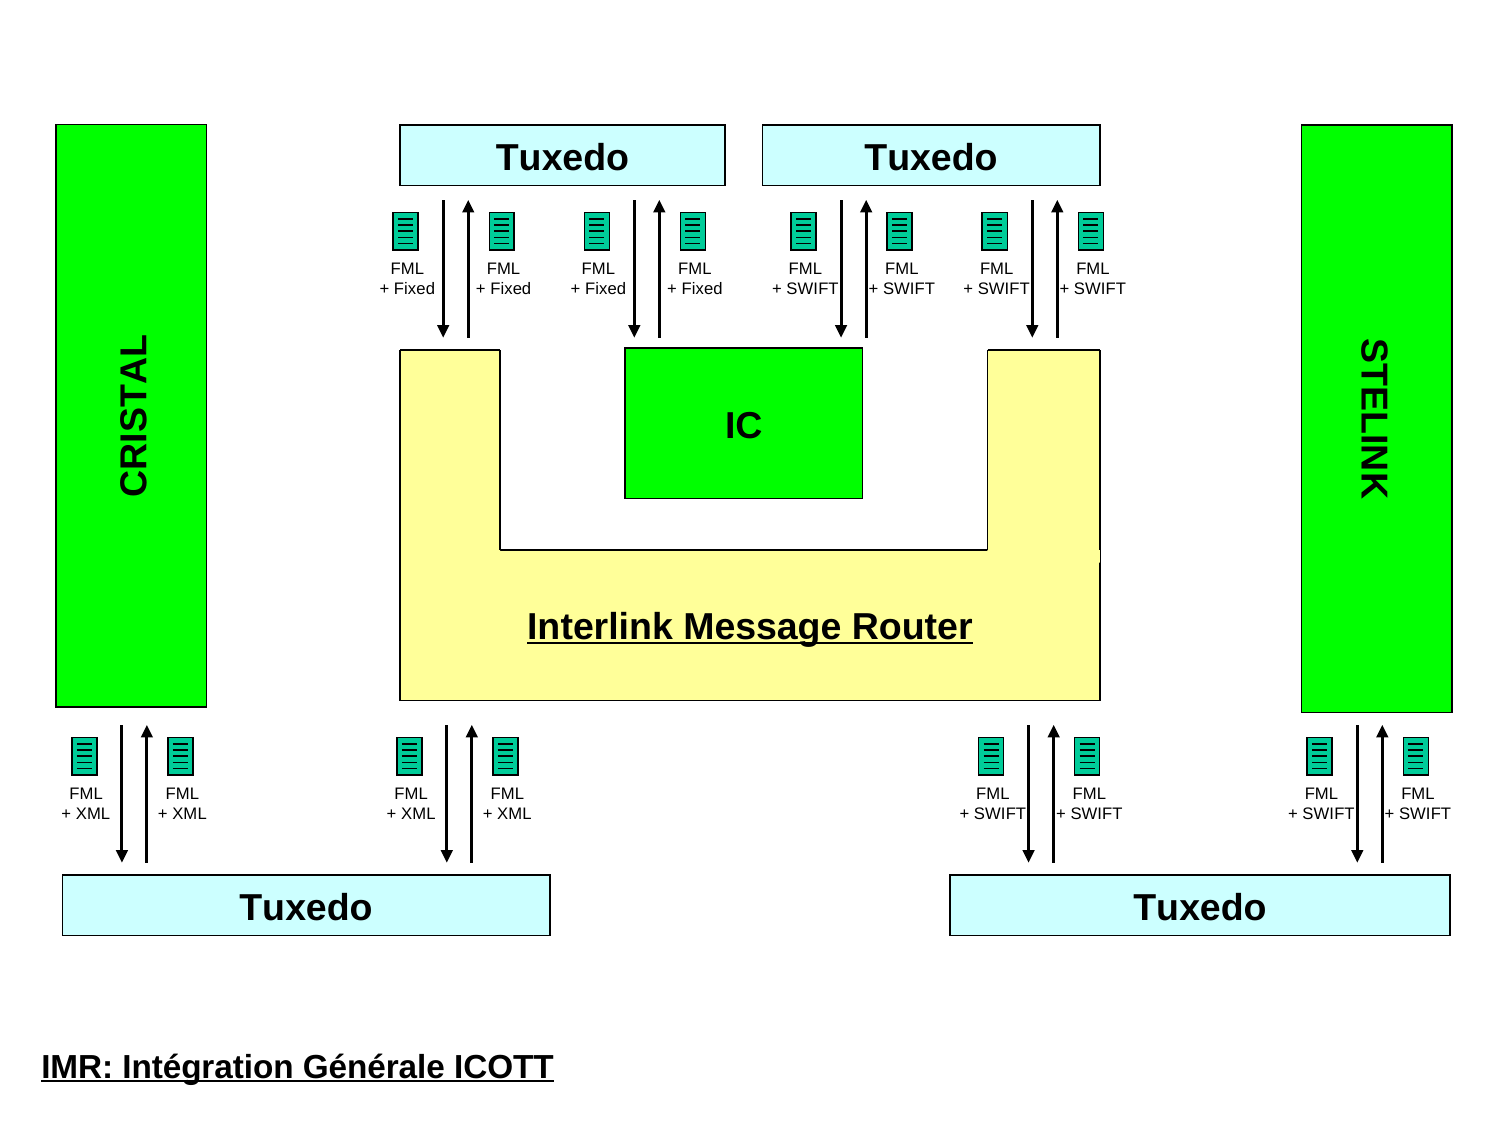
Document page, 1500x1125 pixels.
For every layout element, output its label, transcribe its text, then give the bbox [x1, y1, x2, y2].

text_box FML + XML [46, 774, 126, 831]
text_box FML + Fixed [461, 249, 547, 306]
text_box FML + SWIFT [1044, 249, 1142, 306]
text_box IC [624, 348, 863, 499]
text_box Tuxedo [62, 874, 550, 936]
text_box [987, 351, 1100, 563]
text_box FML + SWIFT [1369, 774, 1467, 831]
text_box FML + Fixed [652, 249, 738, 306]
text_box IMR: Intégration Générale ICOTT [26, 1037, 570, 1093]
text_box FML + SWIFT [853, 249, 951, 306]
text_box FML + XML [143, 774, 222, 831]
text_box Tuxedo [399, 124, 726, 186]
text_box FML + XML [468, 774, 547, 831]
text_box FML + SWIFT [757, 249, 853, 306]
text_box STELINK [1301, 125, 1452, 713]
text_box FML + SWIFT [944, 774, 1041, 831]
text_box FML + Fixed [364, 249, 450, 306]
text_box FML + Fixed [555, 249, 642, 306]
text_box Interlink Message Router [399, 549, 1101, 701]
text_box FML + SWIFT [951, 249, 1044, 306]
text_box FML + XML [371, 774, 451, 831]
text_box Tuxedo [950, 874, 1451, 936]
text_box Tuxedo [762, 124, 1100, 186]
text_box CRISTAL [55, 124, 207, 707]
text_box FML + SWIFT [1273, 774, 1369, 831]
text_box [401, 351, 501, 563]
text_box FML + SWIFT [1041, 774, 1138, 831]
